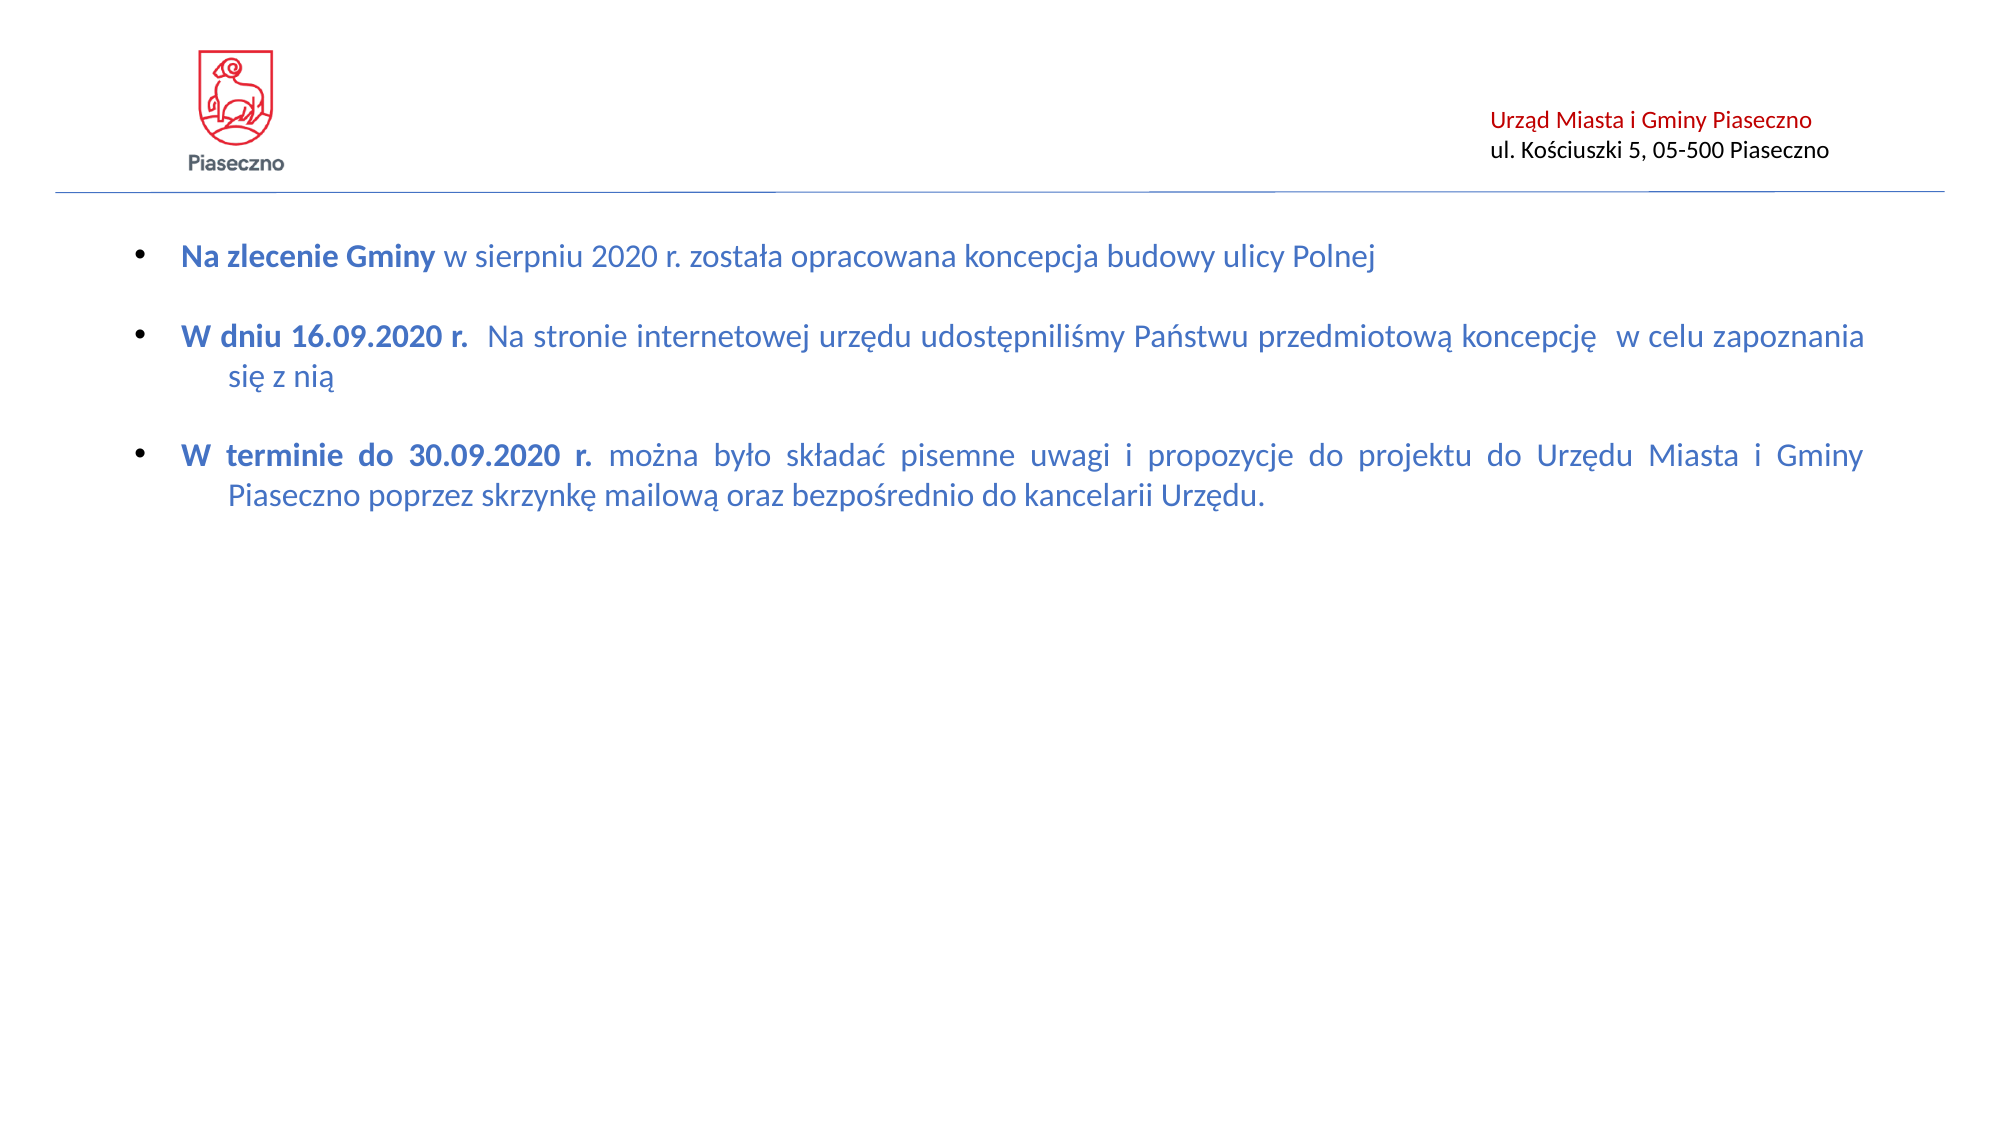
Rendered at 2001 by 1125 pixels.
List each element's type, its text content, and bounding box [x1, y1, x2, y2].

text_box Na zlecenie Gminy w sierpniu 2020 r. została opracowana koncepcja budowy ulicy Polnej W dniu 16.09.2020 r. Na stronie internetowej urzędu udostępniliśmy Państwu przedmiotową koncepcję w celu zapoznania się z nią W terminie do 30.09.2020 r. można było składać pisemne uwagi i propozycje do projektu do Urzędu Miasta i Gminy Piaseczno poprzez skrzynkę mailową oraz bezpośrednio do kancelarii Urzędu. [119, 192, 1880, 561]
picture [187, 48, 285, 173]
text_box Urząd Miasta i Gminy Piaseczno ul. Kościuszki 5, 05-500 Piaseczno [1475, 96, 2000, 171]
